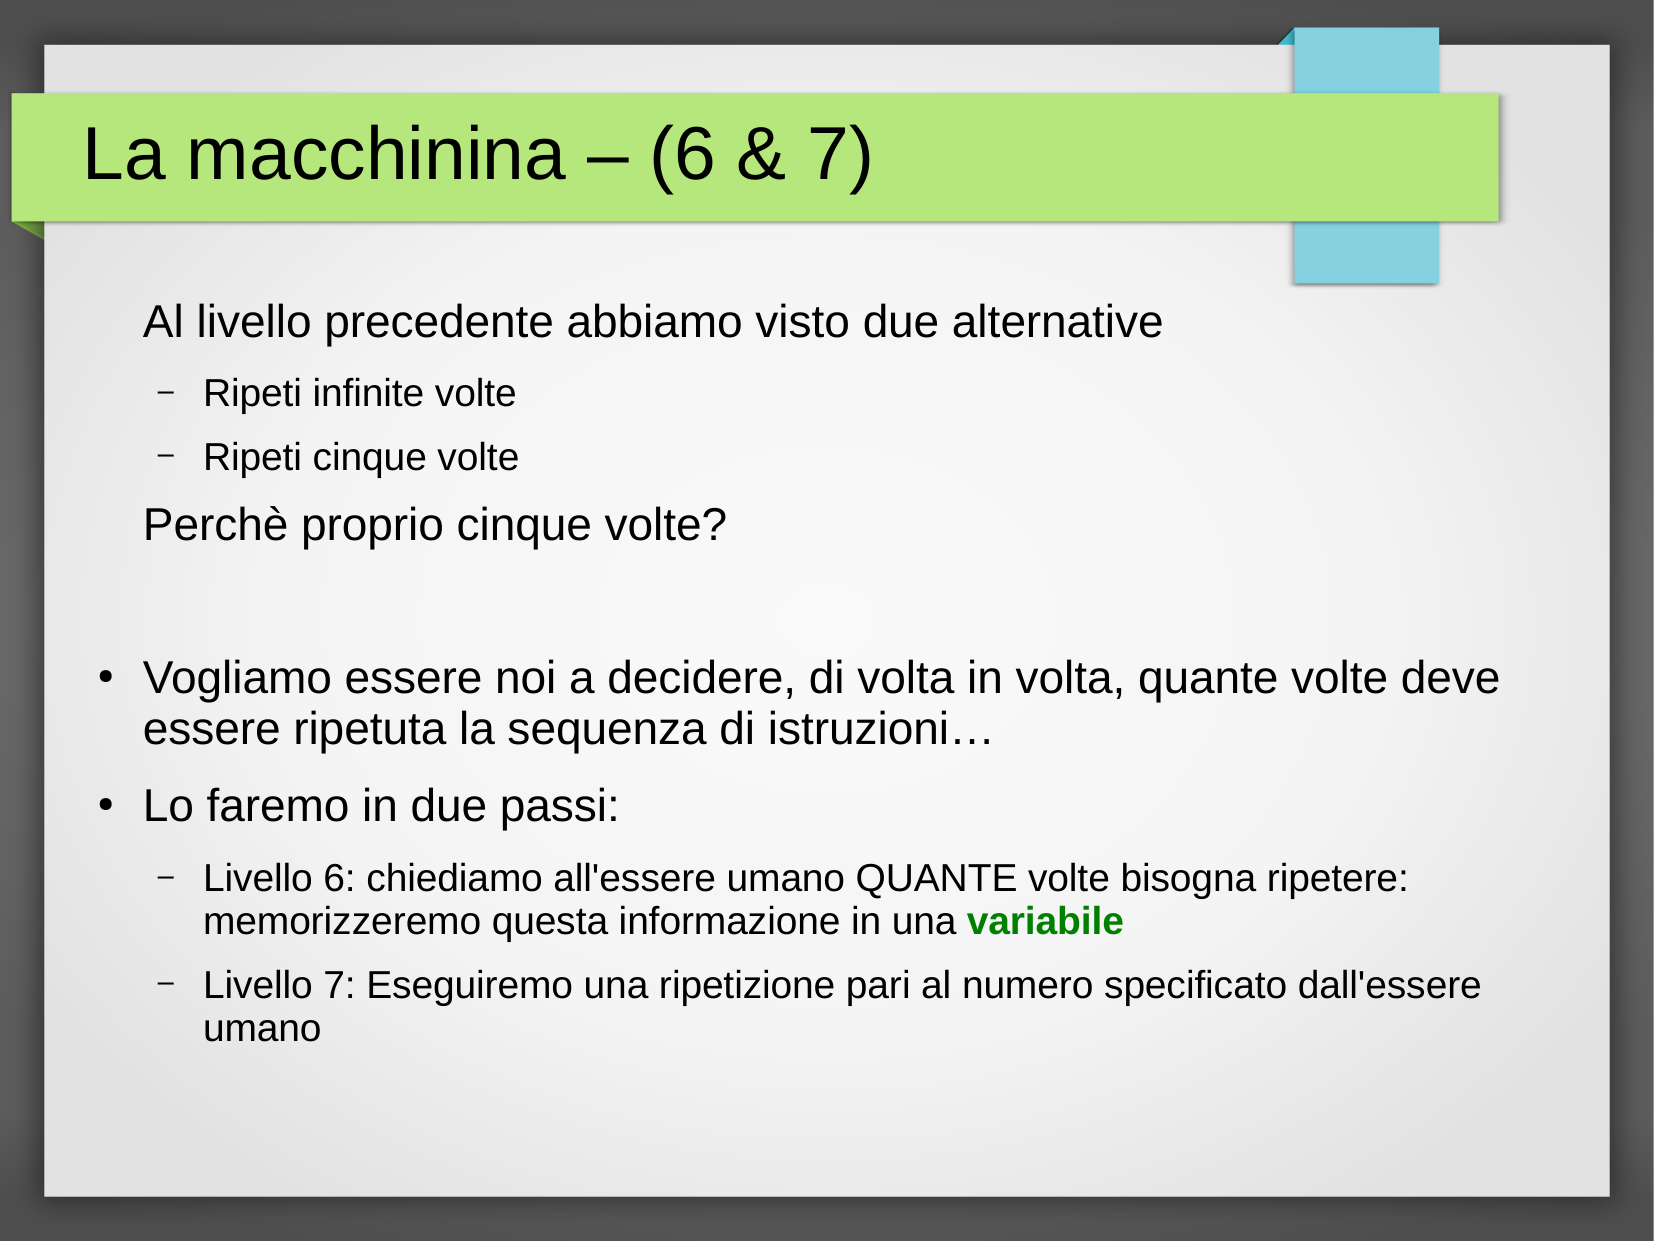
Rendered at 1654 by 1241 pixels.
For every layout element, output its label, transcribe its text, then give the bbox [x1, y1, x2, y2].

picture [0, 0, 1654, 1241]
title La macchinina – (6 & 7) [82, 94, 1264, 213]
list Al livello precedente abbiamo visto due alternative Ripeti infinite volte Ripeti cinque volte Perchè proprio cinque volte? Vogliamo essere noi a decidere, di volta in volta, quante volte deve essere ripetuta la sequenza di istruzioni… Lo faremo in due passi: Livello 6: chiediamo all'essere umano QUANTE volte bisogna ripetere: memorizzeremo questa informazione in una variabile Livello 7: Eseguiremo una ripetizione pari al numero specificato dall'essere umano [82, 295, 1524, 1052]
